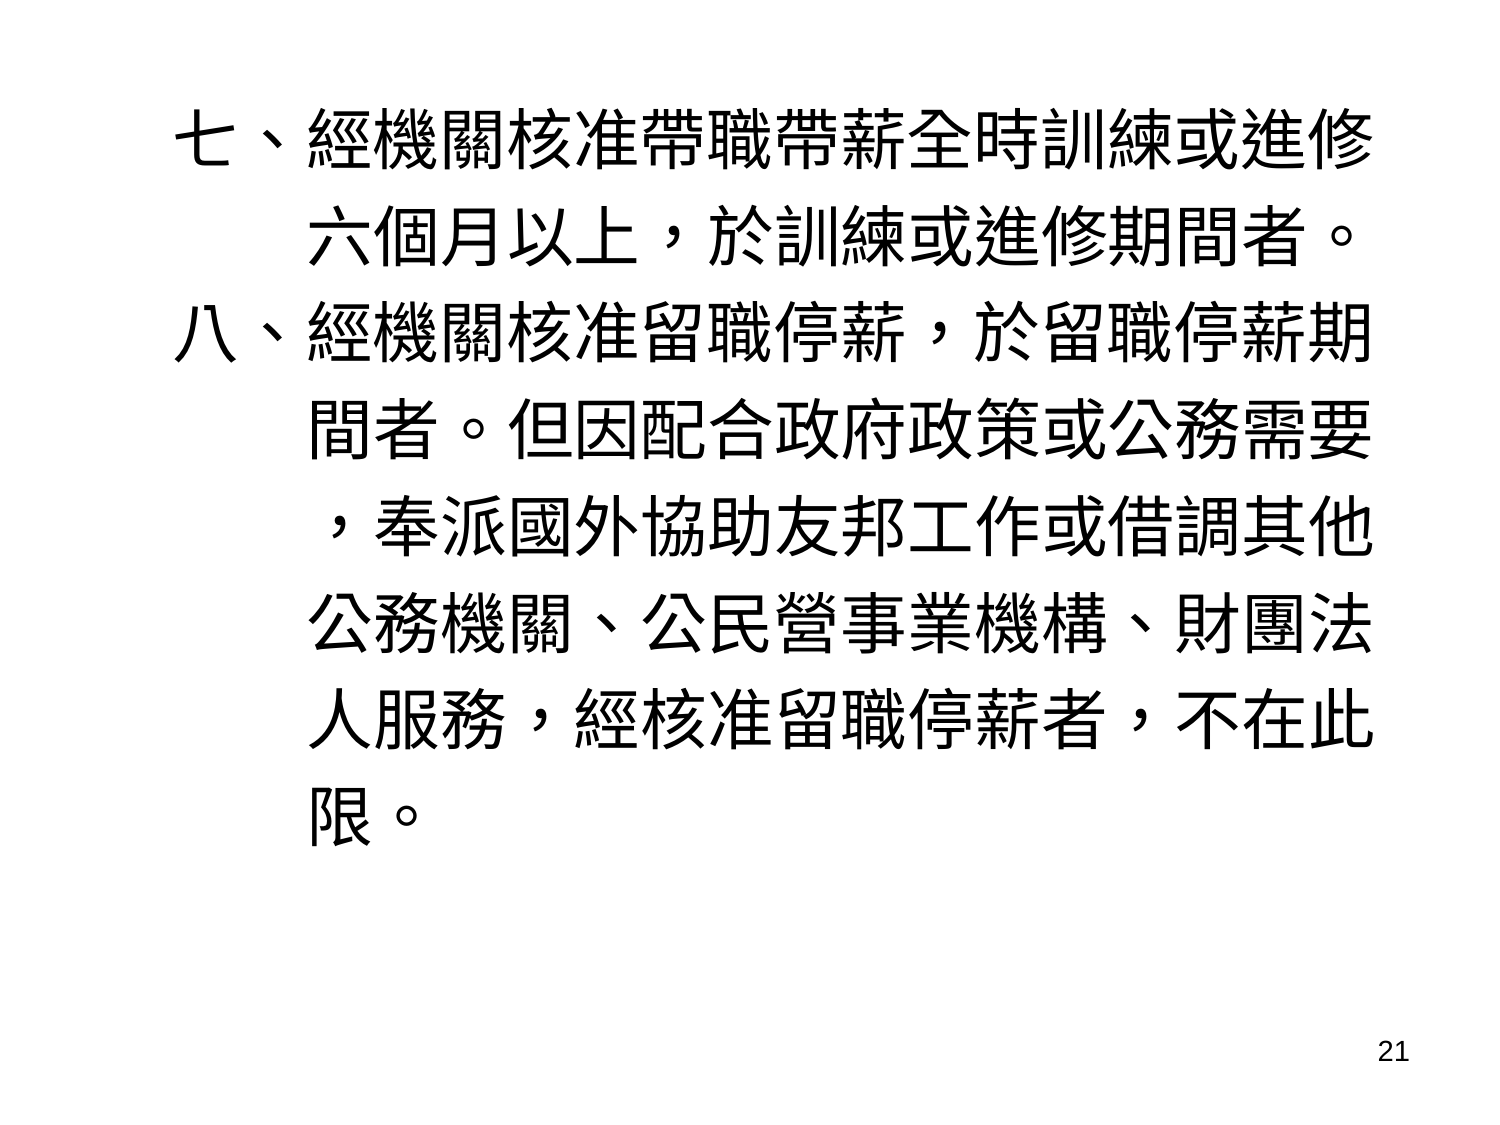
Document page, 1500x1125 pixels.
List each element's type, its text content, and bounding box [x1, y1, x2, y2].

list 七、經機關核准帶職帶薪全時訓練或進修 六個月以上，於訓練或進修期間者。 八、經機關核准留職停薪，於留職停薪期 間者。但因配合政府政策或公務需要 ，奉派國外協助友邦工作或借調其他 公務機關、公民營事業機構、財團法 人服務，經核准留職停薪者，不在此 限。 [75, 90, 1426, 1005]
